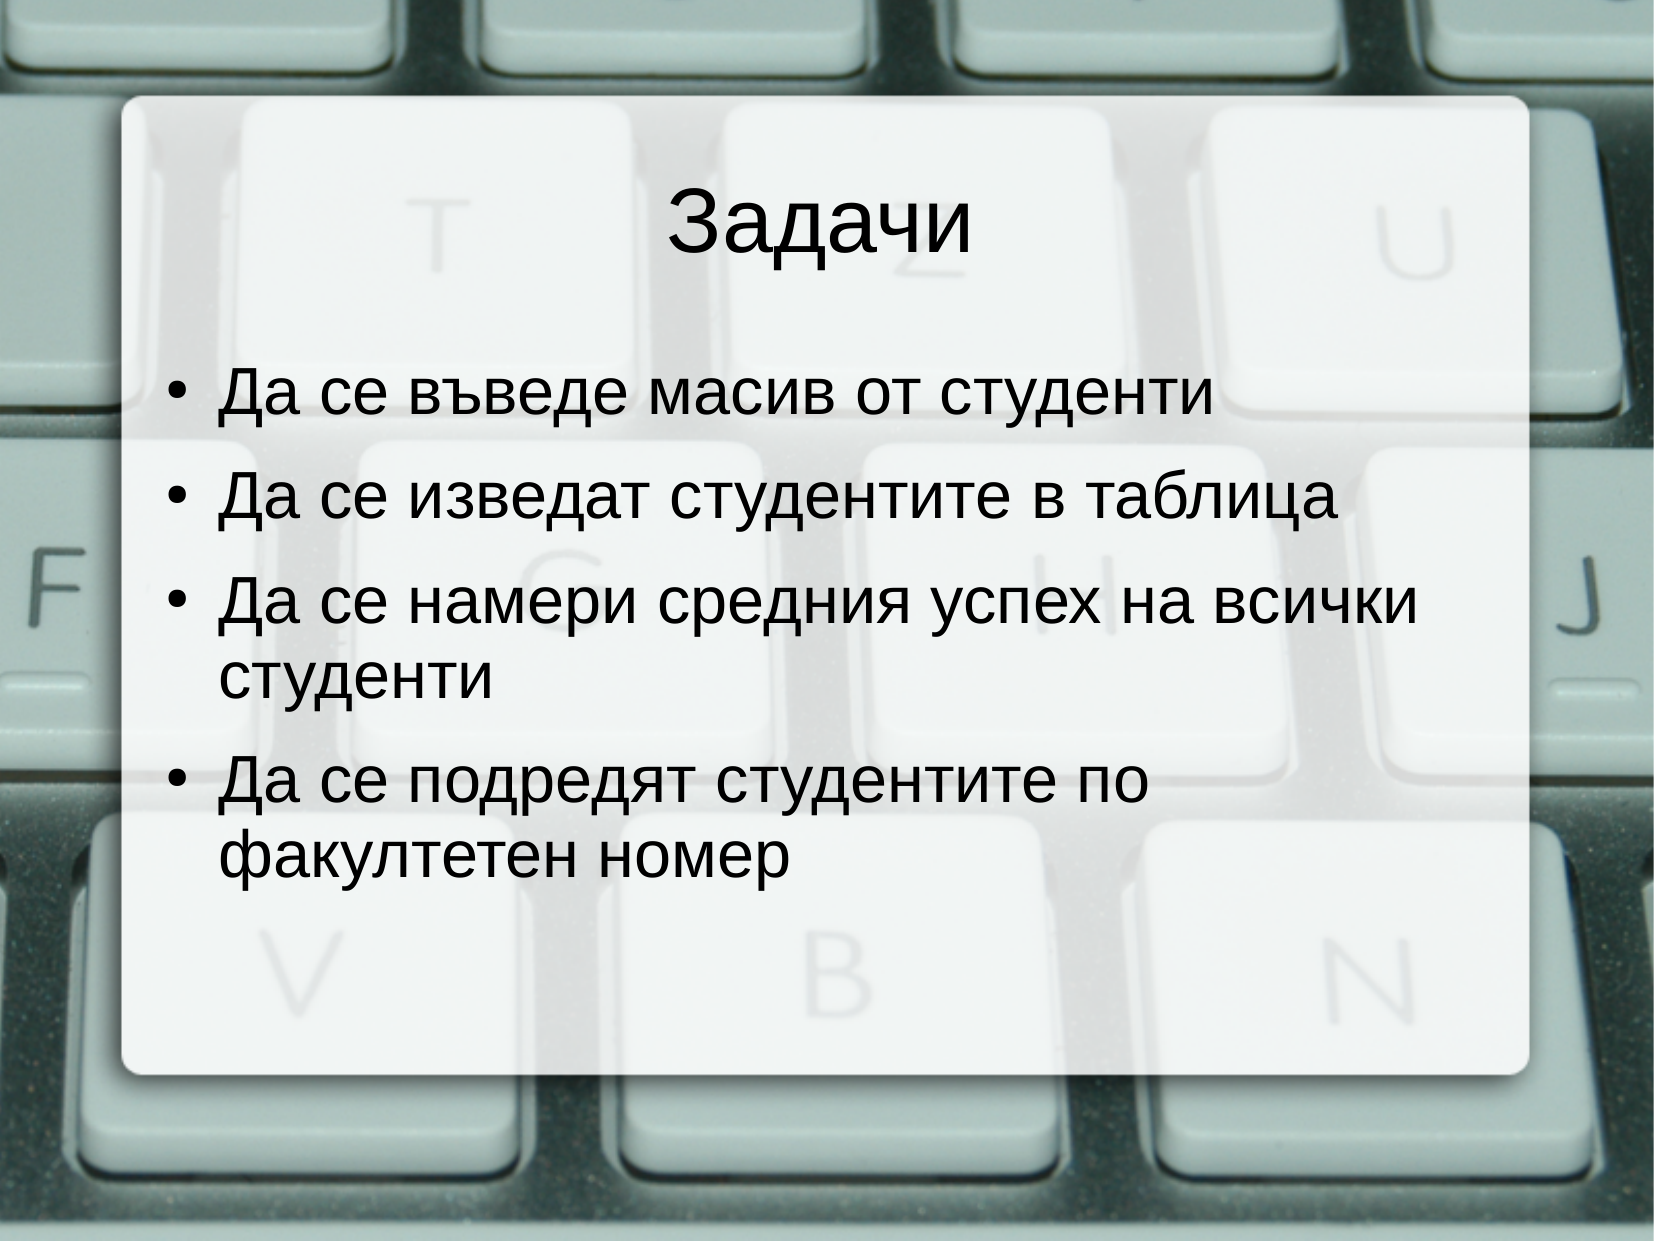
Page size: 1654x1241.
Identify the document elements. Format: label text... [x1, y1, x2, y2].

list Да се въведе масив от студенти Да се изведат студентите в таблица Да се намери средния успех на всички студенти Да се подредят студентите по факултетен номер [147, 354, 1506, 1074]
picture [0, 0, 1654, 1241]
title Задачи [135, 117, 1506, 325]
